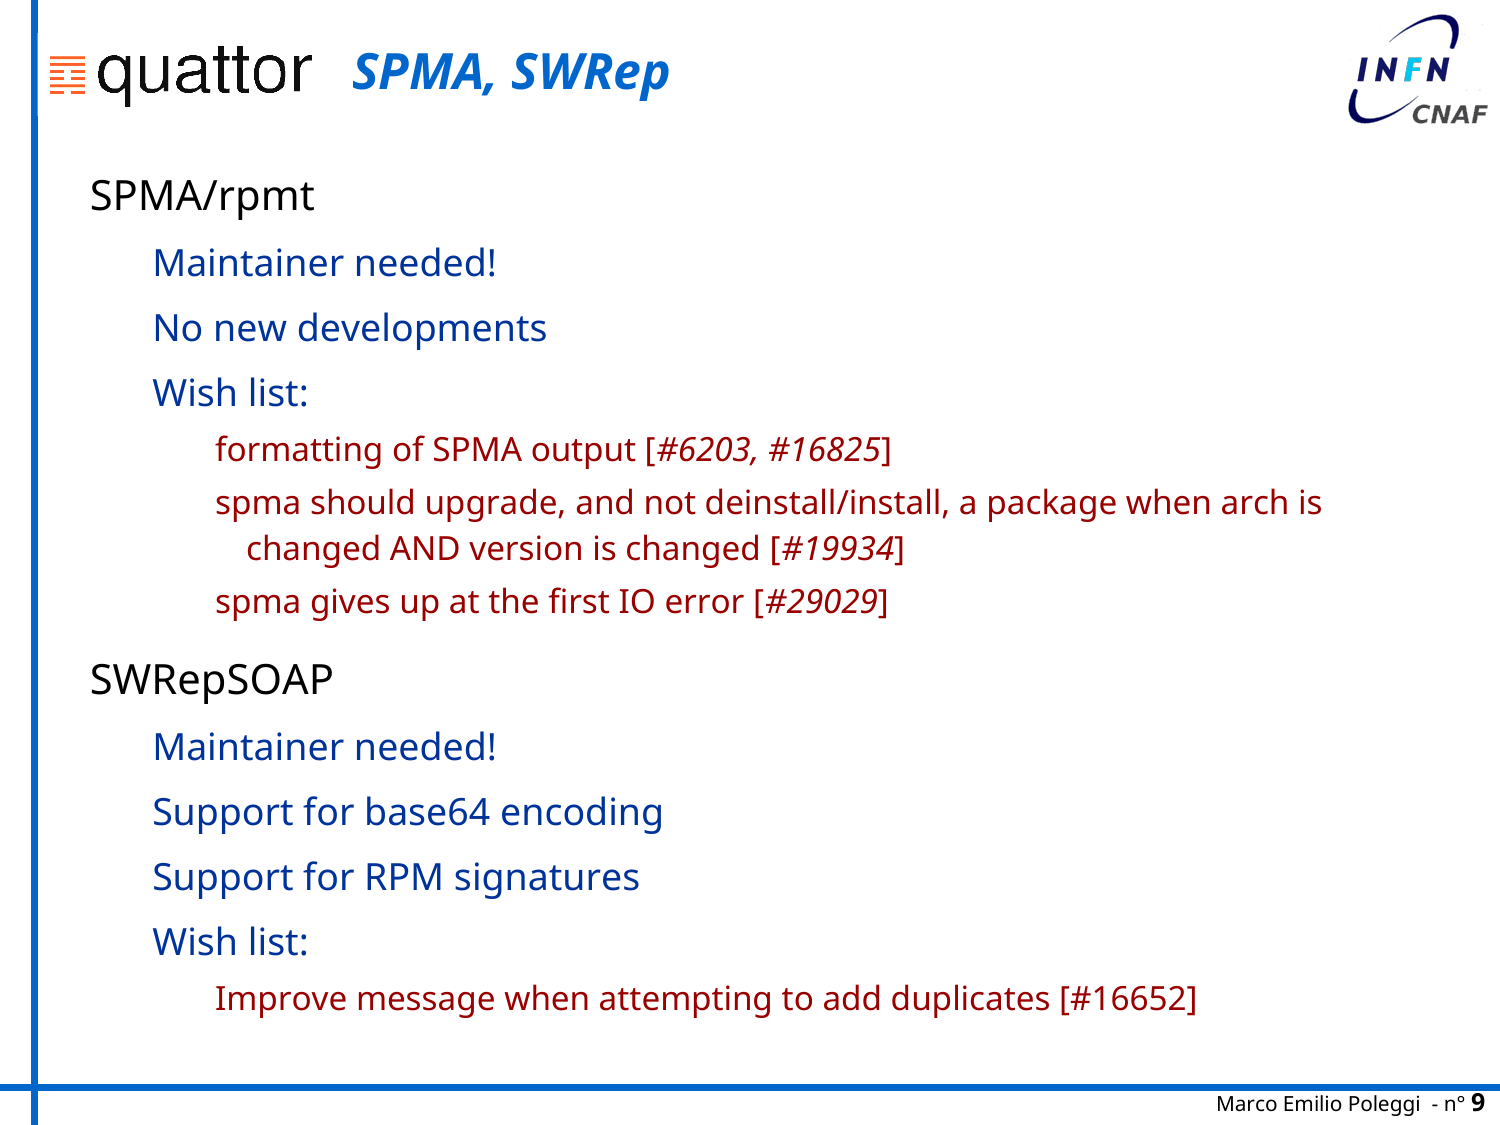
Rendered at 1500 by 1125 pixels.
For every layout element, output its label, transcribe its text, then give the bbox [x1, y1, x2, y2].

picture [1347, 13, 1489, 125]
list SPMA/rpmt Maintainer needed! No new developments Wish list: formatting of SPMA output [#6203, #16825] spma should upgrade, and not deinstall/install, a package when arch is changed AND version is changed [#19934] spma gives up at the first IO error [#29029] SWRepSOAP Maintainer needed! Support for base64 encoding Support for RPM signatures Wish list: Improve message when attempting to add duplicates [#16652] [74, 157, 1461, 1010]
title SPMA, SWRep [337, 35, 1381, 112]
